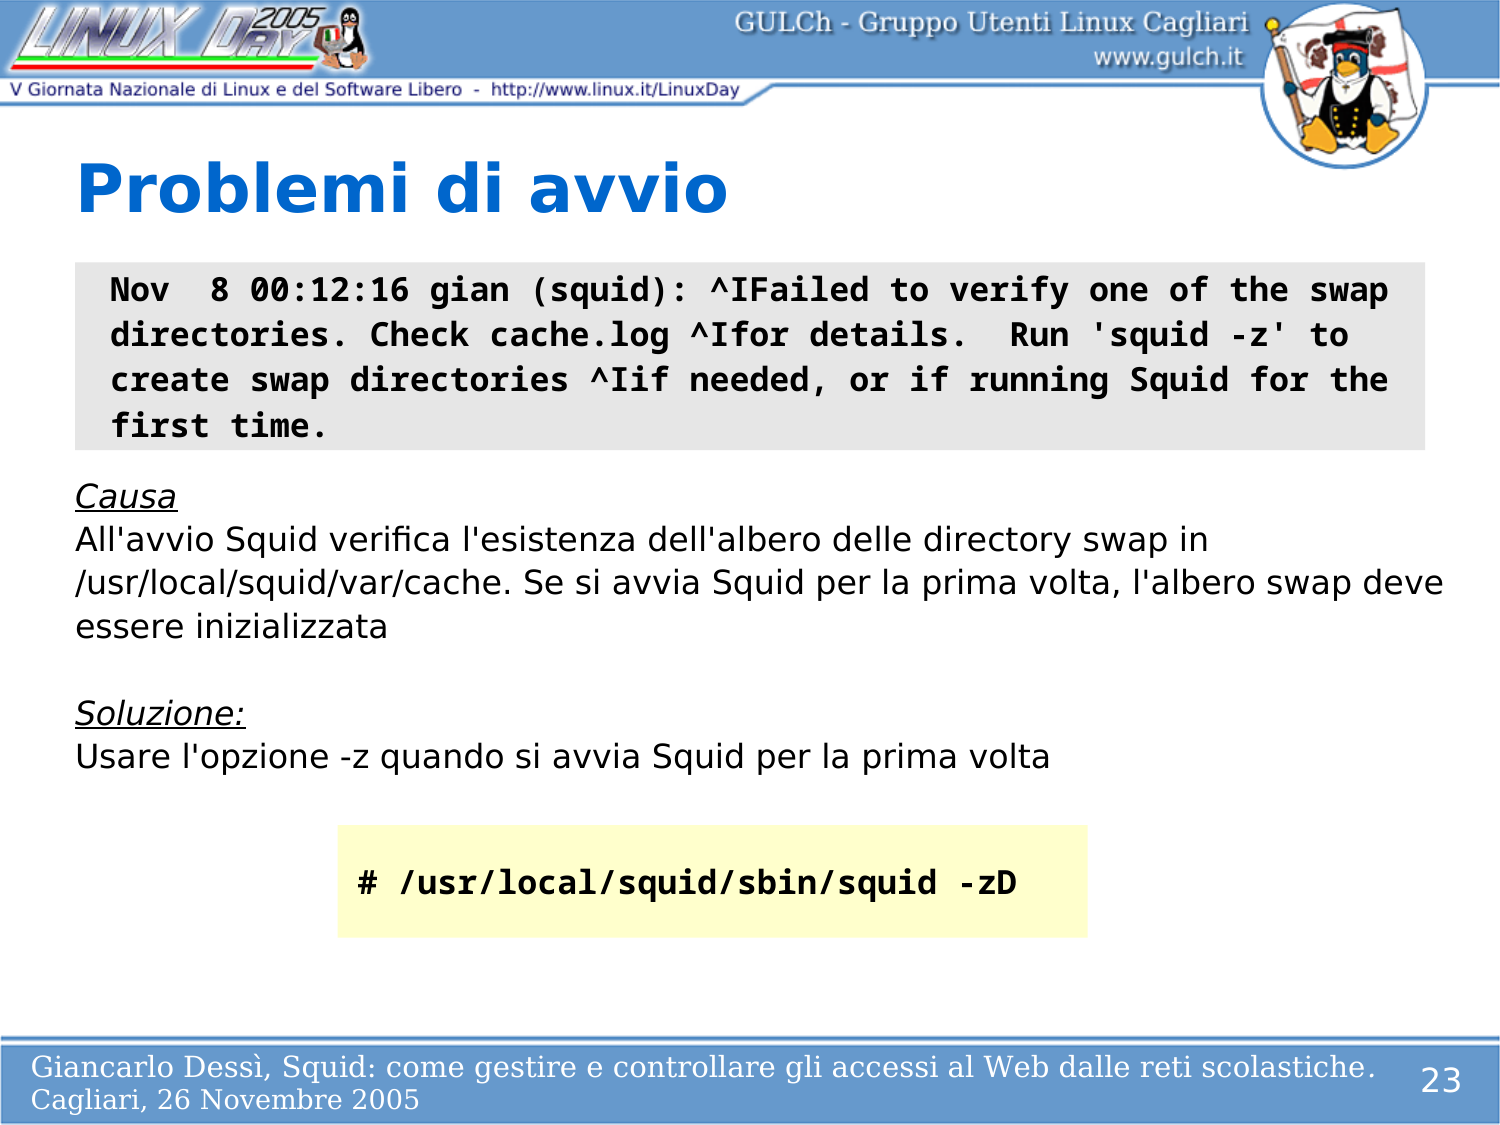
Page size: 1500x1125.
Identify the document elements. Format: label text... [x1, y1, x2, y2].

text_box # /usr/local/squid/sbin/squid -zD [337, 825, 1088, 938]
text_box Causa All'avvio Squid verifica l'esistenza dell'albero delle directory swap in /usr/local/squid/var/cache. Se si avvia Squid per la prima volta, l'albero swap deve essere inizializzata Soluzione: Usare l'opzione -z quando si avvia Squid per la prima volta [75, 483, 1430, 826]
picture [0, 0, 1500, 1125]
text_box Nov 8 00:12:16 gian (squid): ^IFailed to verify one of the swap directories. Check cache.log ^Ifor details. Run 'squid -z' to create swap directories ^Iif needed, or if running Squid for the first time. [75, 262, 1426, 451]
text_box Problemi di avvio [75, 150, 729, 229]
